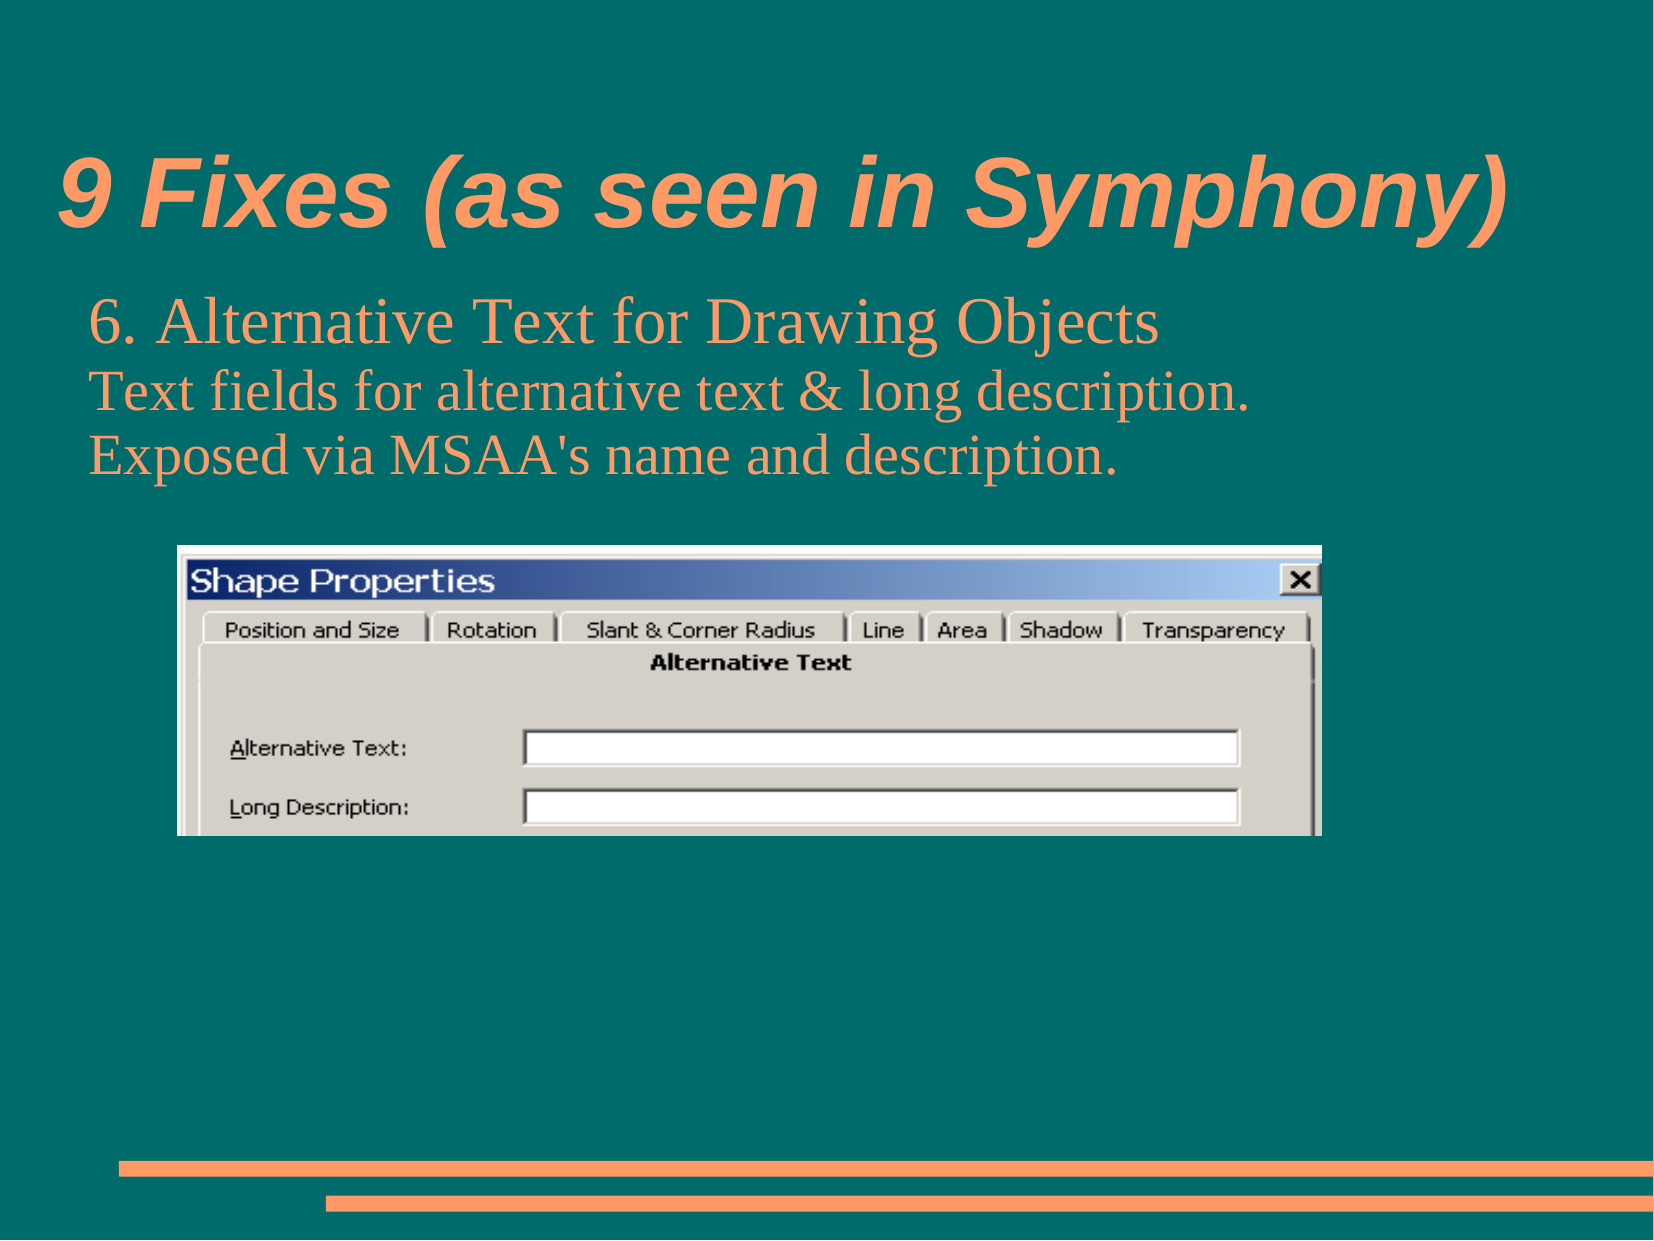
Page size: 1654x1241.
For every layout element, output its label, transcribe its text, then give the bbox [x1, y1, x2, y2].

chart [177, 545, 1322, 836]
title 9 Fixes (as seen in Symphony) [56, 134, 1623, 251]
chart [179, 865, 1323, 1198]
list 6. Alternative Text for Drawing Objects Text fields for alternative text & long description. Exposed via MSAA's name and description. [70, 283, 1545, 531]
